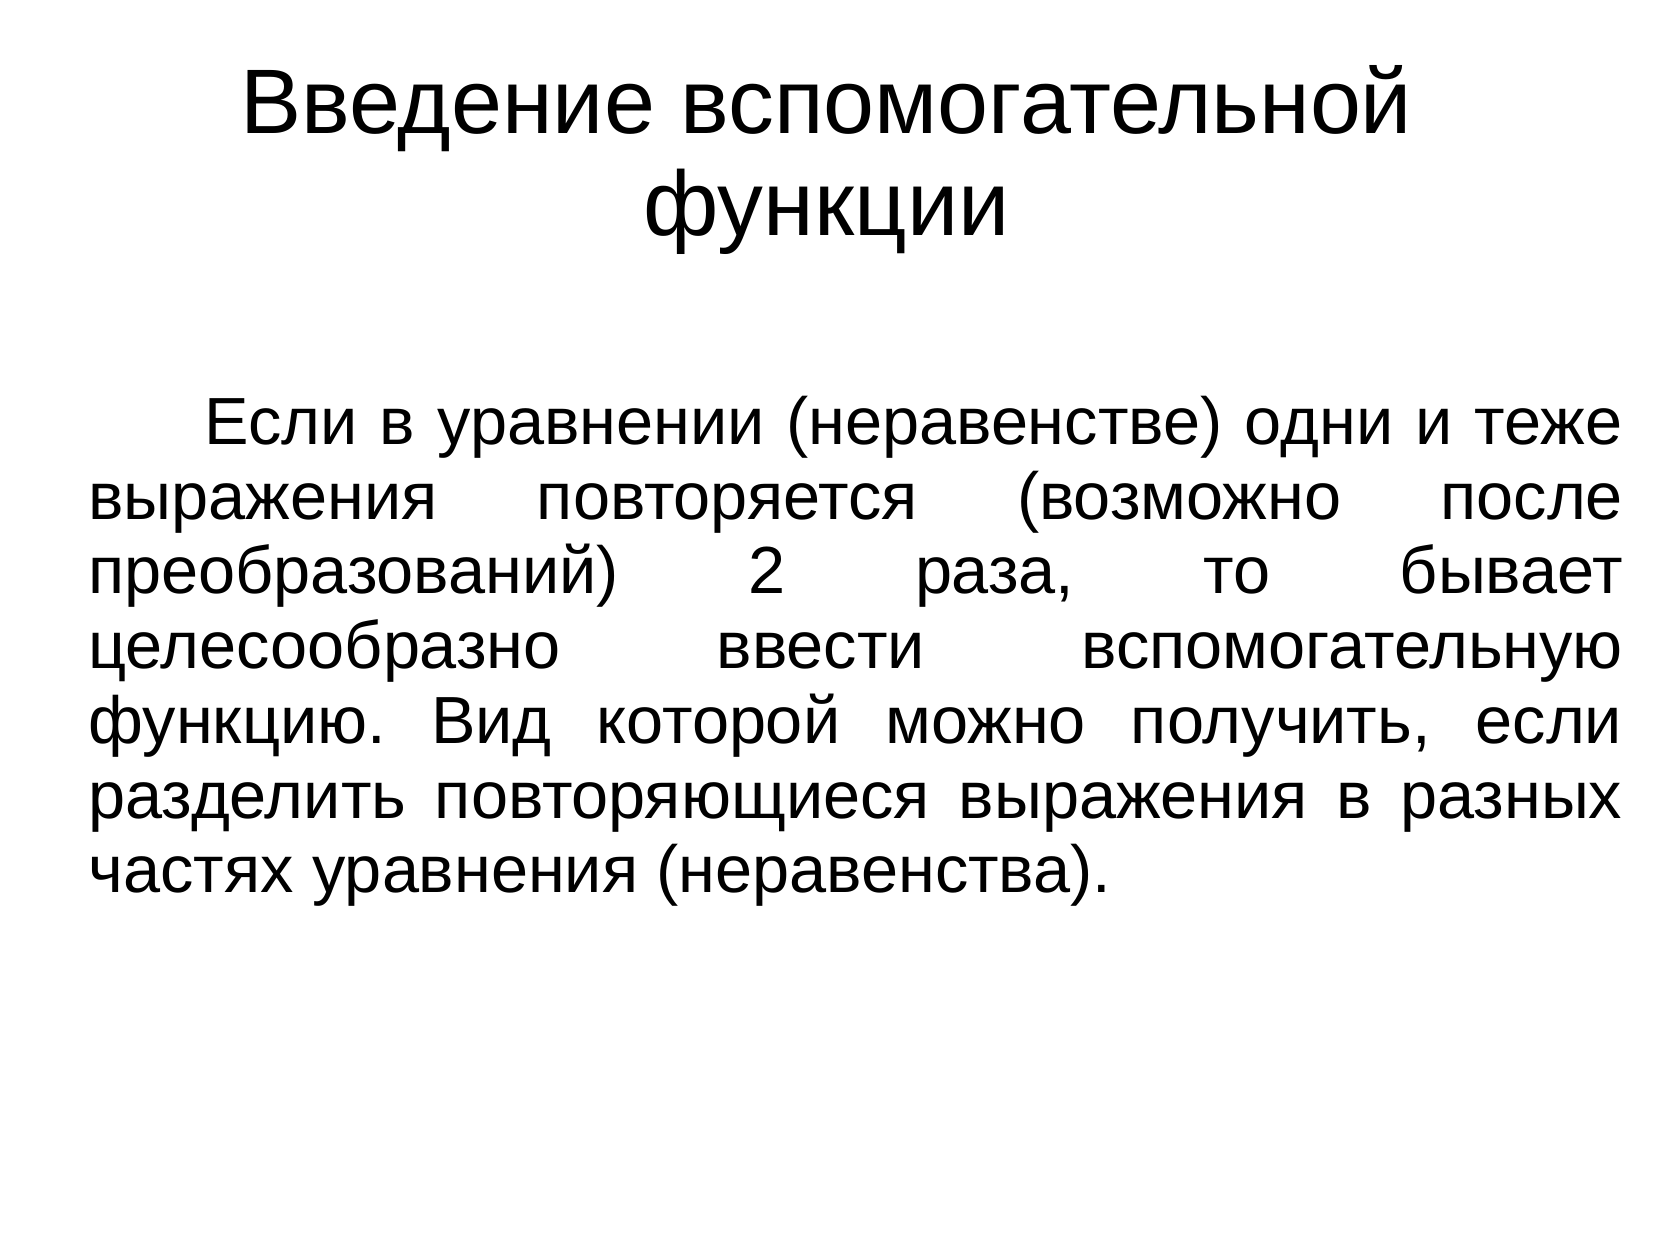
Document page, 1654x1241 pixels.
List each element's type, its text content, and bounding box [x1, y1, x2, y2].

list Если в уравнении (неравенстве) одни и теже выражения повторяется (возможно после преобразований) 2 раза, то бывает целесообразно ввести вспомогательную функцию. Вид которой можно получить, если разделить повторяющиеся выражения в разных частях уравнения (неравенства). [17, 383, 1625, 945]
title Введение вспомогательной функции [82, 49, 1571, 257]
